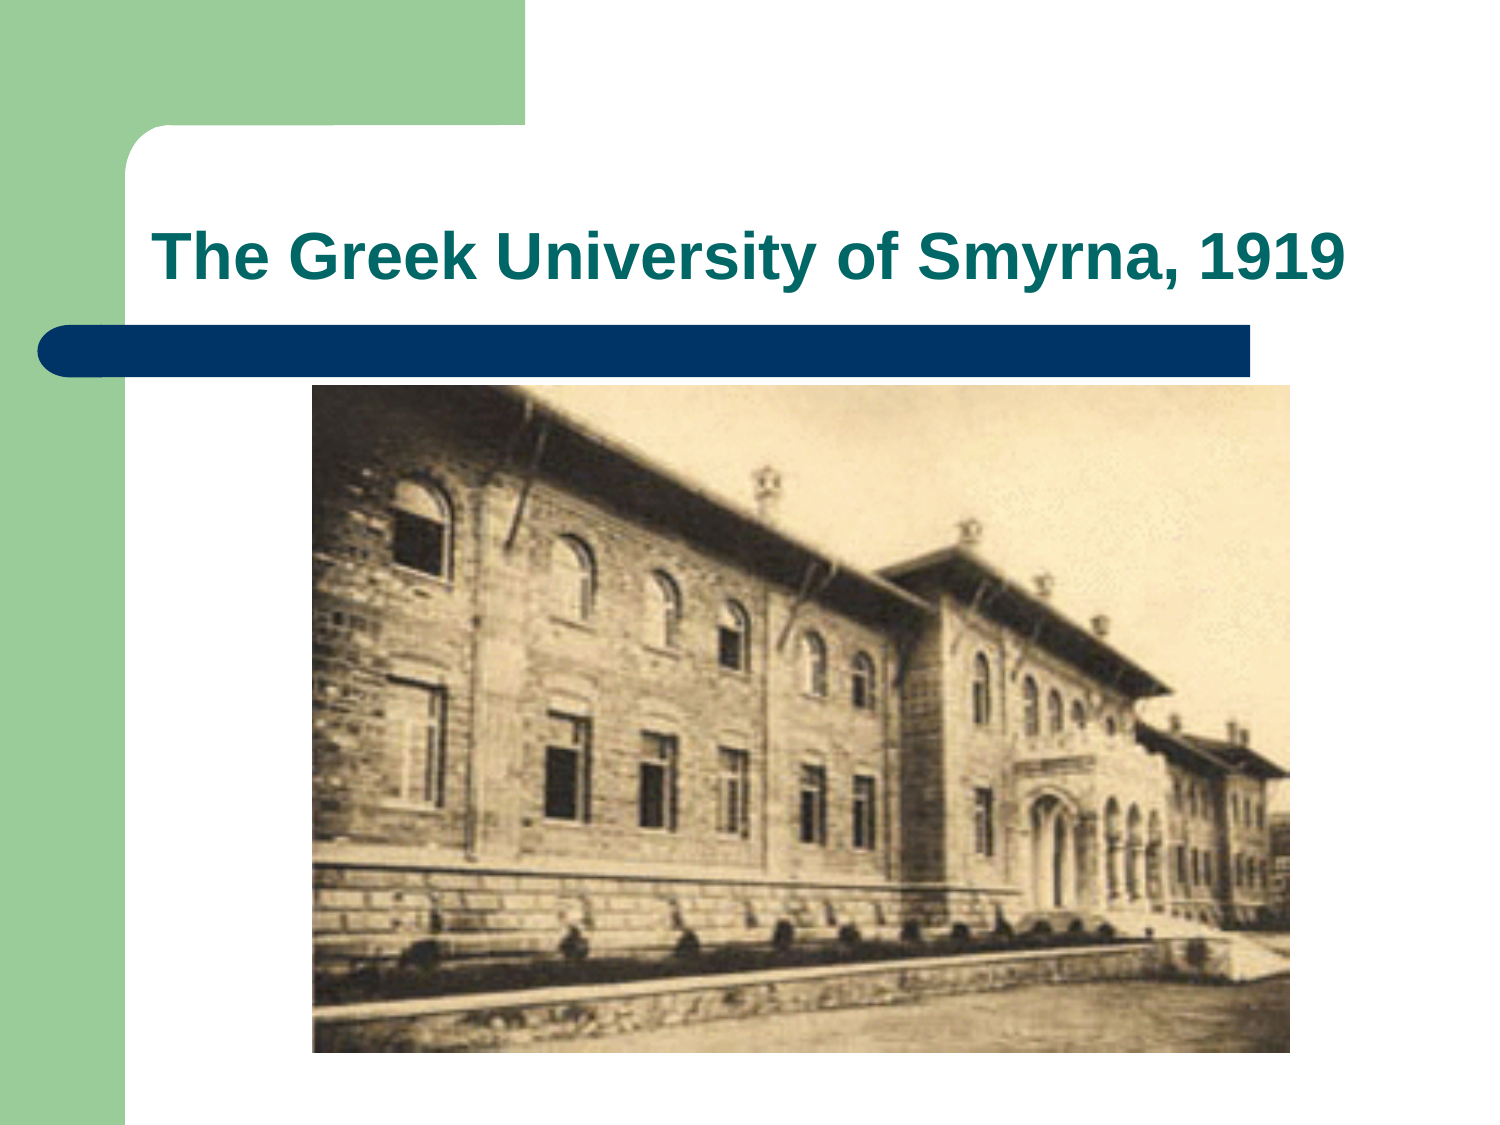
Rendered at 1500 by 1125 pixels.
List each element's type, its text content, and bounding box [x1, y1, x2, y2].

title The Greek University of Smyrna, 1919 [136, 136, 1414, 301]
text_box [312, 385, 1290, 1053]
